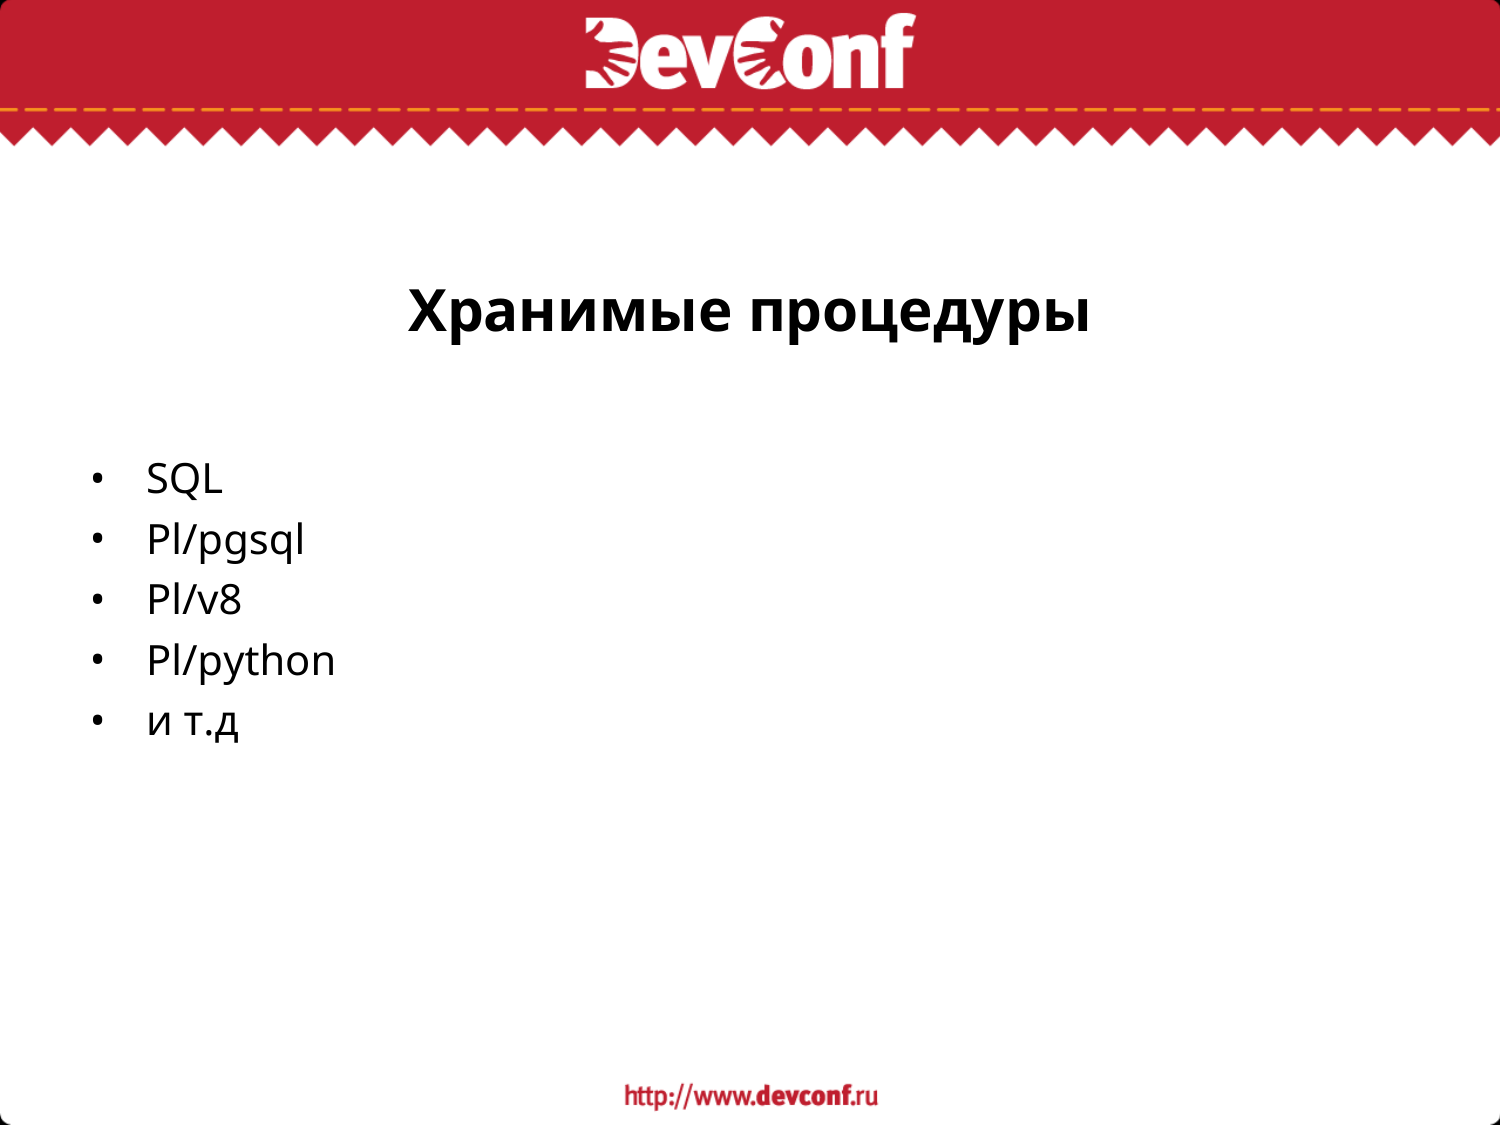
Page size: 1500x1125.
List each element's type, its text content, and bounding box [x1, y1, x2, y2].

picture [0, 0, 1500, 1125]
list SQL Pl/pgsql Pl/v8 Pl/python и т.д [75, 444, 1426, 1028]
title Хранимые процедуры [75, 219, 1426, 398]
